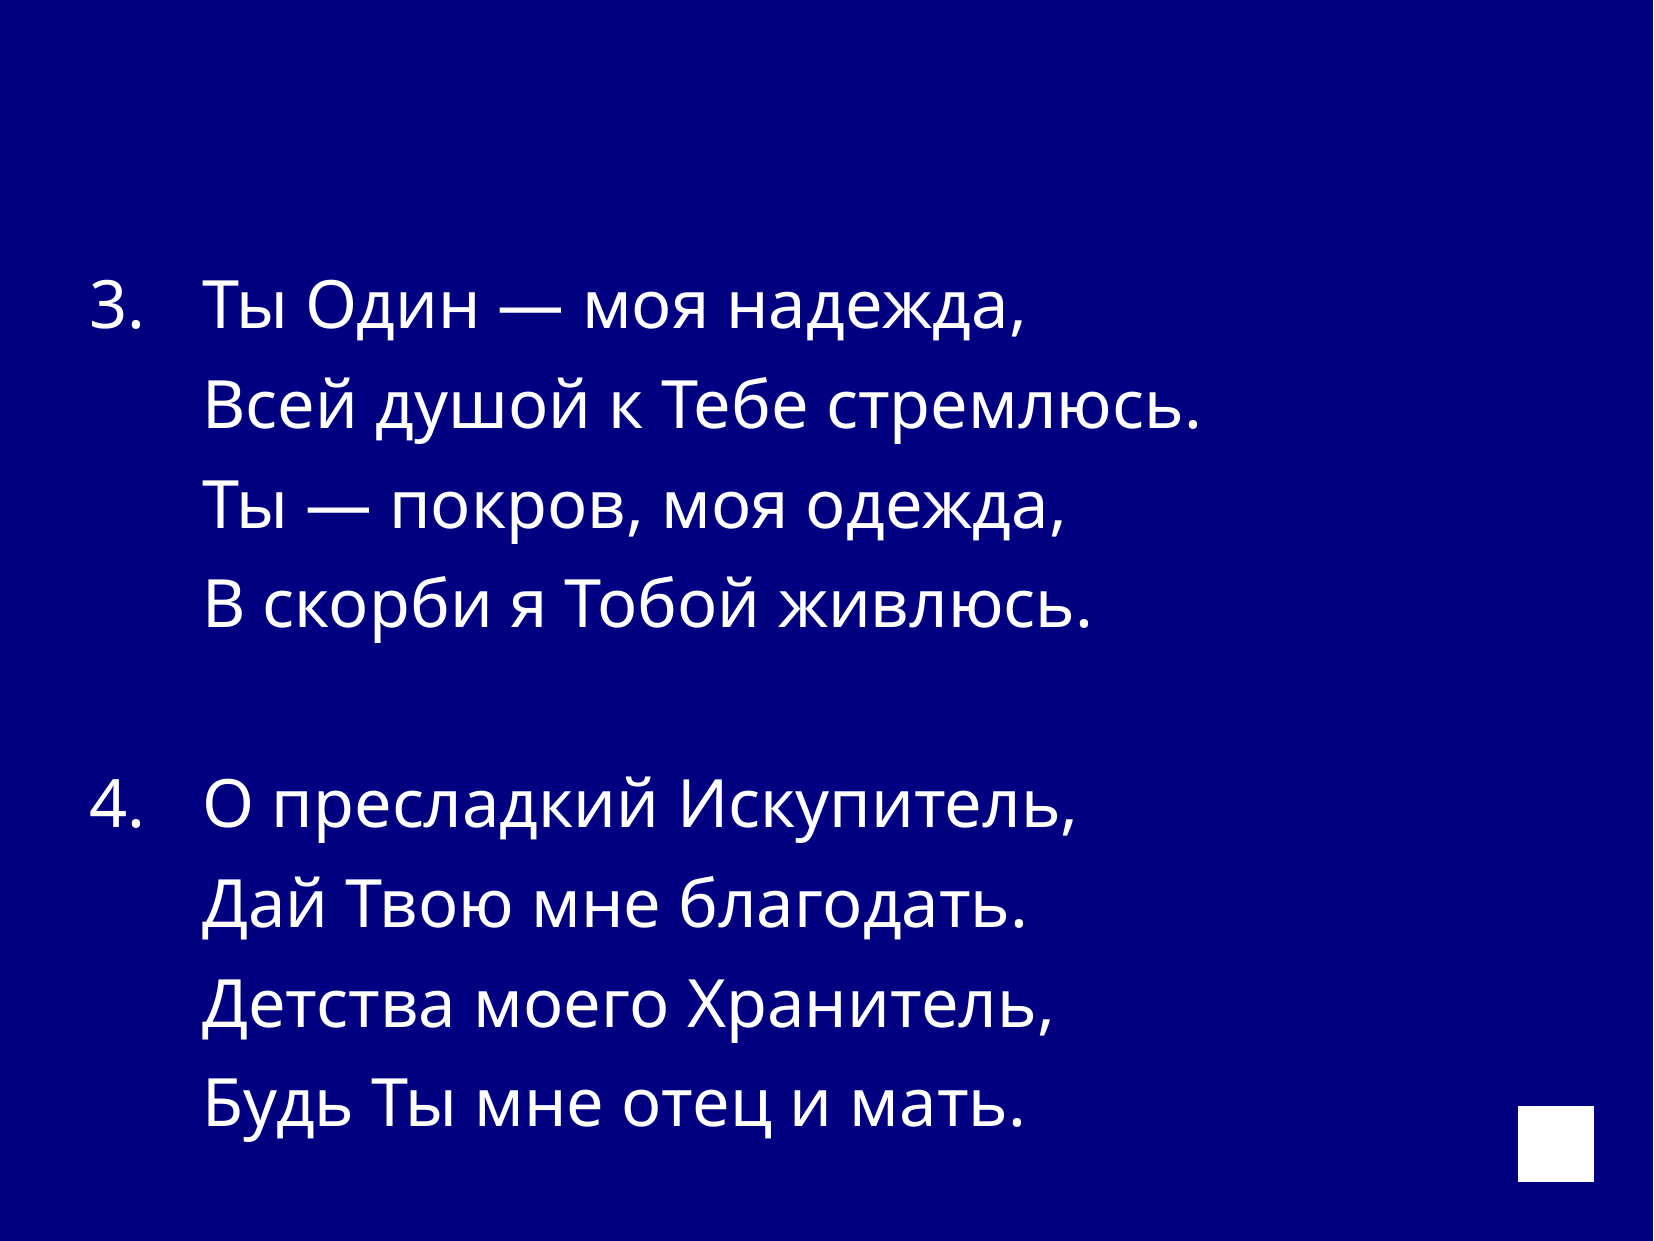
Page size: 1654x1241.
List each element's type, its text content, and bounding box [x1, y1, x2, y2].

text_box 3. Ты Один — моя надежда, Всей душой к Тебе стремлюсь. Ты — покров, моя одежда, В скорби я Тобой живлюсь. 4. О пресладкий Искупитель, Дай Твою мне благодать. Детства моего Хранитель, Будь Ты мне отец и мать. [75, 150, 1576, 1163]
text_box [1518, 1106, 1594, 1182]
